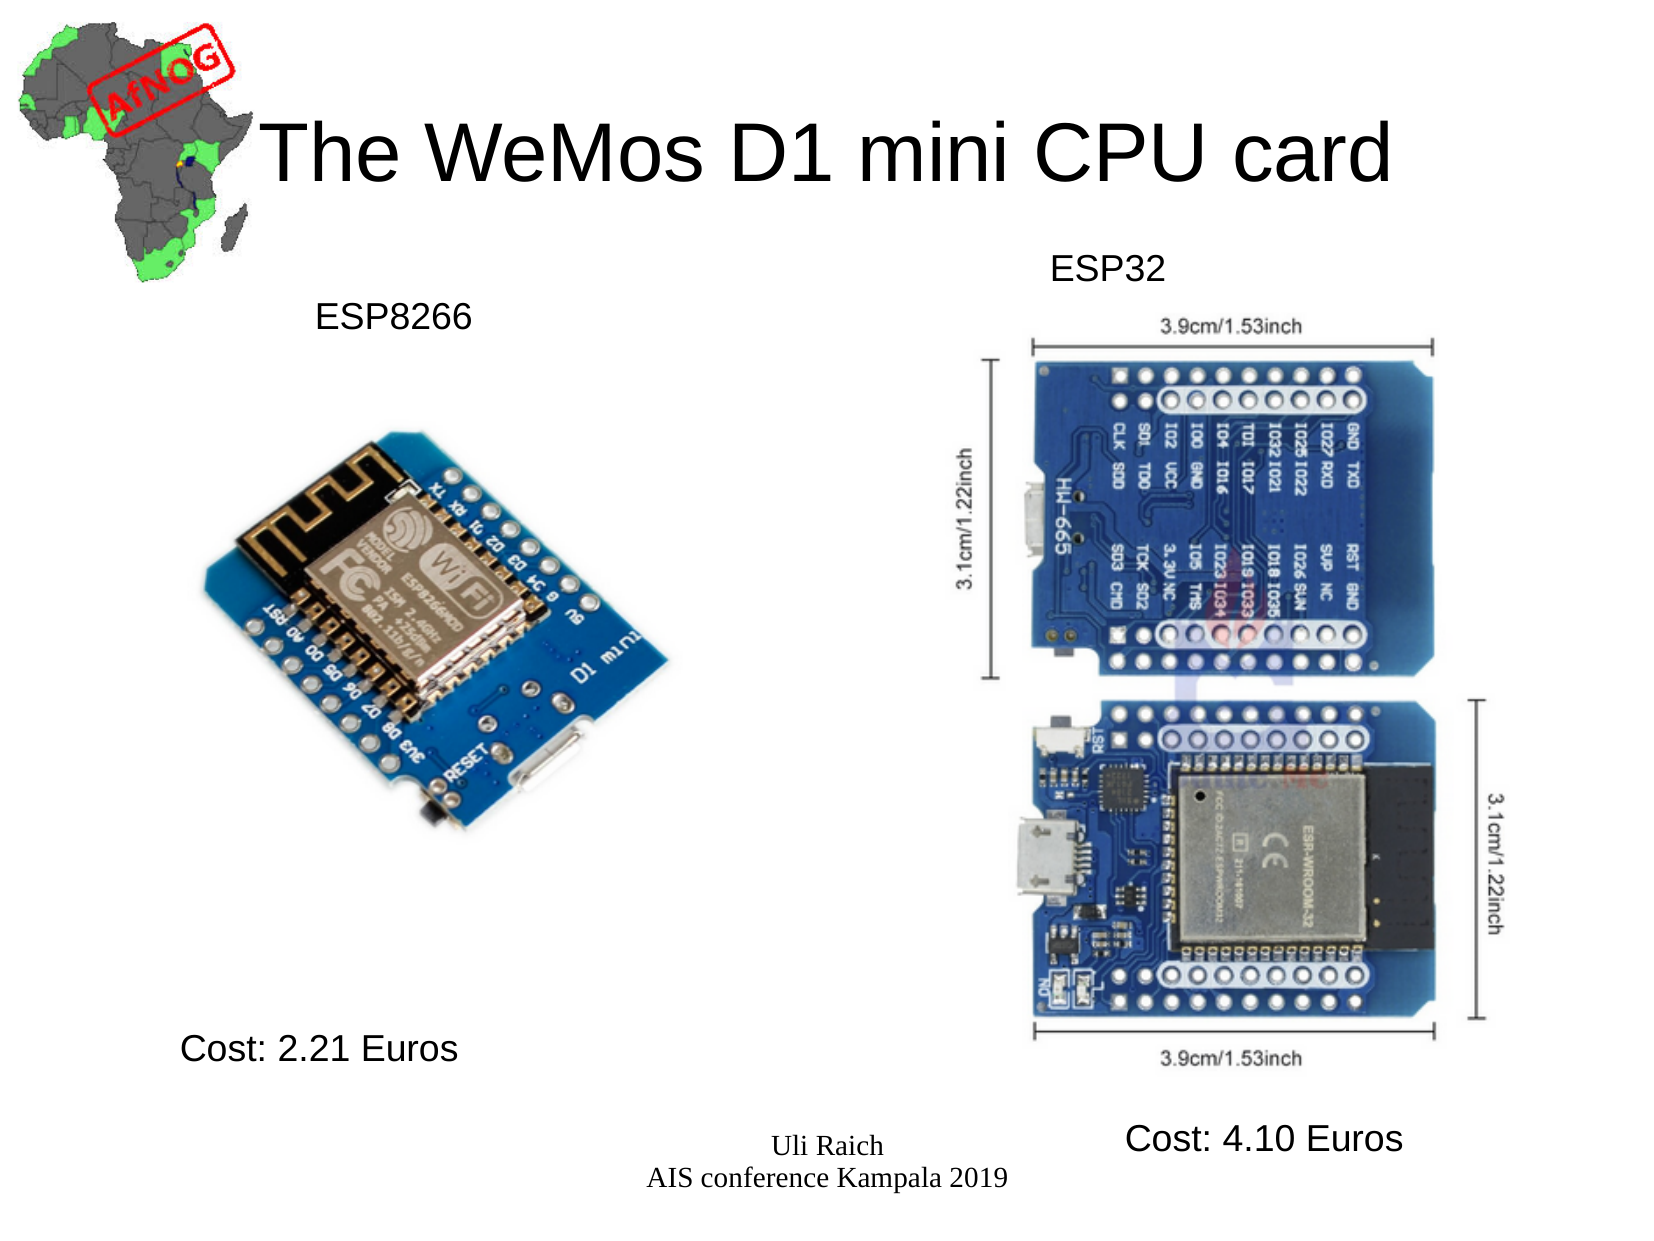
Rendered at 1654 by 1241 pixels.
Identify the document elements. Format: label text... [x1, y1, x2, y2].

picture [135, 381, 754, 886]
picture [930, 312, 1545, 1111]
text_box Cost: 2.21 Euros [165, 1020, 474, 1077]
text_box ESP8266 [300, 288, 488, 346]
title The WeMos D1 mini CPU card [82, 49, 1571, 257]
text_box ESP32 [1035, 240, 1182, 297]
text_box Cost: 4.10 Euros [1110, 1110, 1419, 1167]
picture [9, 0, 259, 291]
